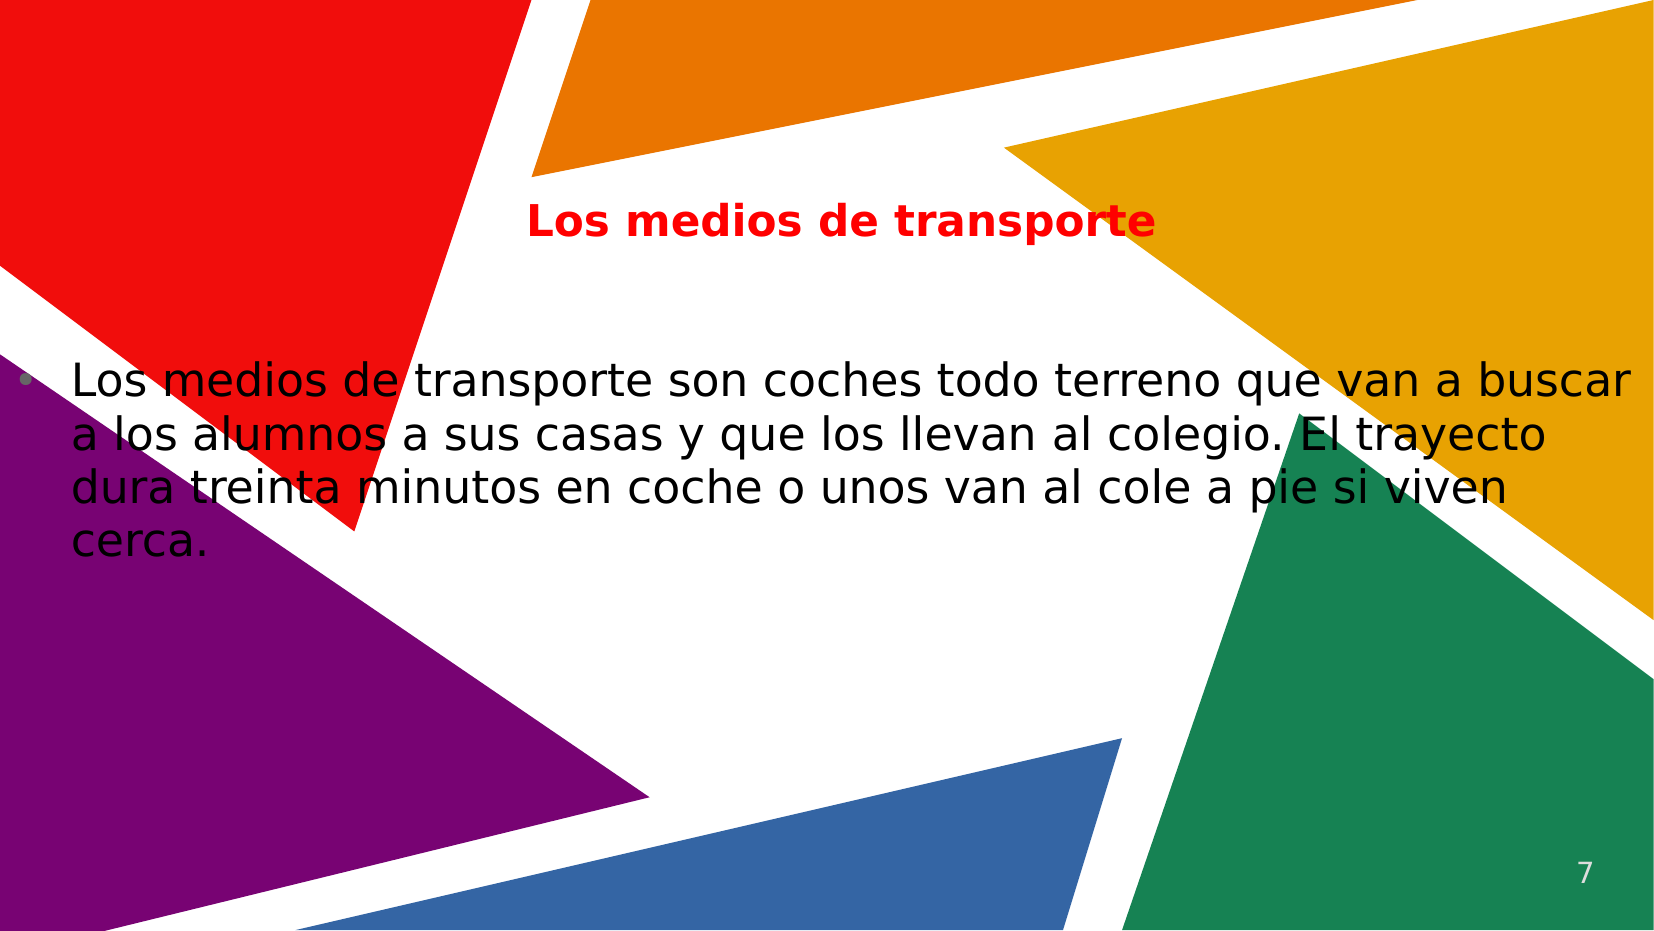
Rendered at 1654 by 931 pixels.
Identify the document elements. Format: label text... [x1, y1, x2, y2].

title Los medios de transporte [442, 177, 1241, 266]
list Los medios de transporte son coches todo terreno que van a buscar a los alumnos a sus casas y que los llevan al colegio. El trayecto dura treinta minutos en coche o unos van al cole a pie si viven cerca. [0, 354, 1654, 916]
